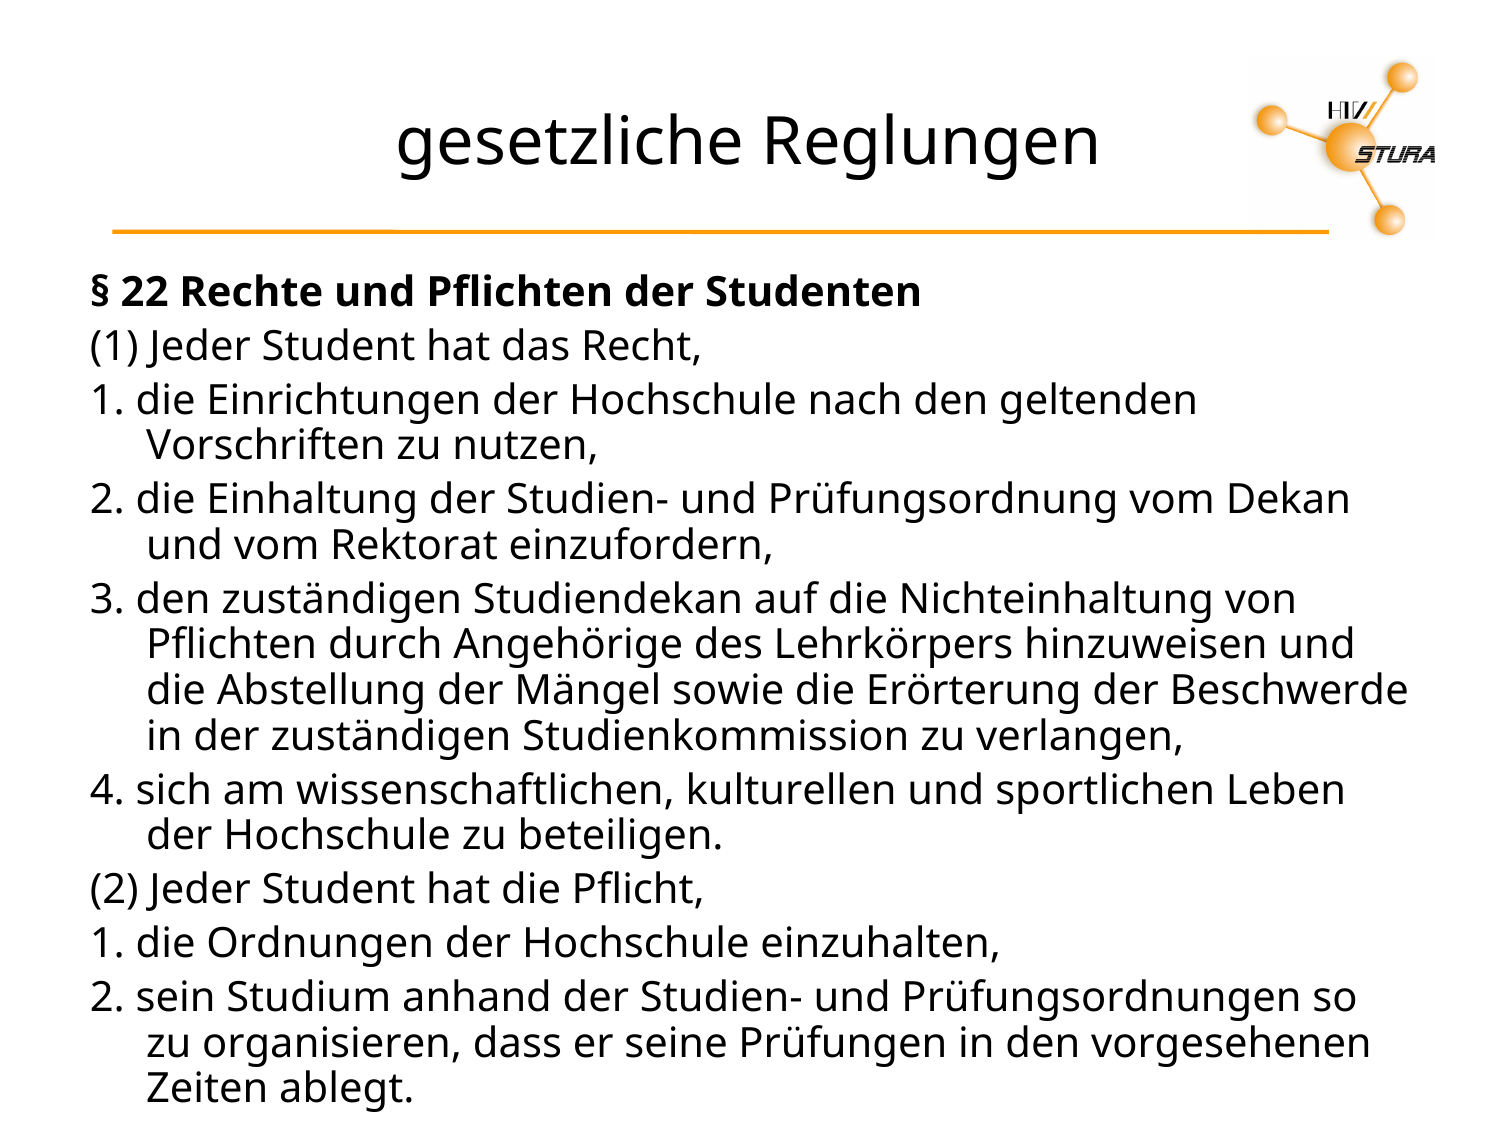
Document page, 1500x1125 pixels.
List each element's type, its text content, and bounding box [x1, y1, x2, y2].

title gesetzliche Reglungen [74, 45, 1424, 233]
picture [1246, 54, 1435, 242]
list § 22 Rechte und Pflichten der Studenten (1) Jeder Student hat das Recht, 1. die Einrichtungen der Hochschule nach den geltenden Vorschriften zu nutzen, 2. die Einhaltung der Studien- und Prüfungsordnung vom Dekan und vom Rektorat einzufordern, 3. den zuständigen Studiendekan auf die Nichteinhaltung von Pflichten durch Angehörige des Lehrkörpers hinzuweisen und die Abstellung der Mängel sowie die Erörterung der Beschwerde in der zuständigen Studienkommission zu verlangen, 4. sich am wissenschaftlichen, kulturellen und sportlichen Leben der Hochschule zu beteiligen. (2) Jeder Student hat die Pflicht, 1. die Ordnungen der Hochschule einzuhalten, 2. sein Studium anhand der Studien- und Prüfungsordnungen so zu organisieren, dass er seine Prüfungen in den vorgesehenen Zeiten ablegt. [75, 262, 1426, 1063]
